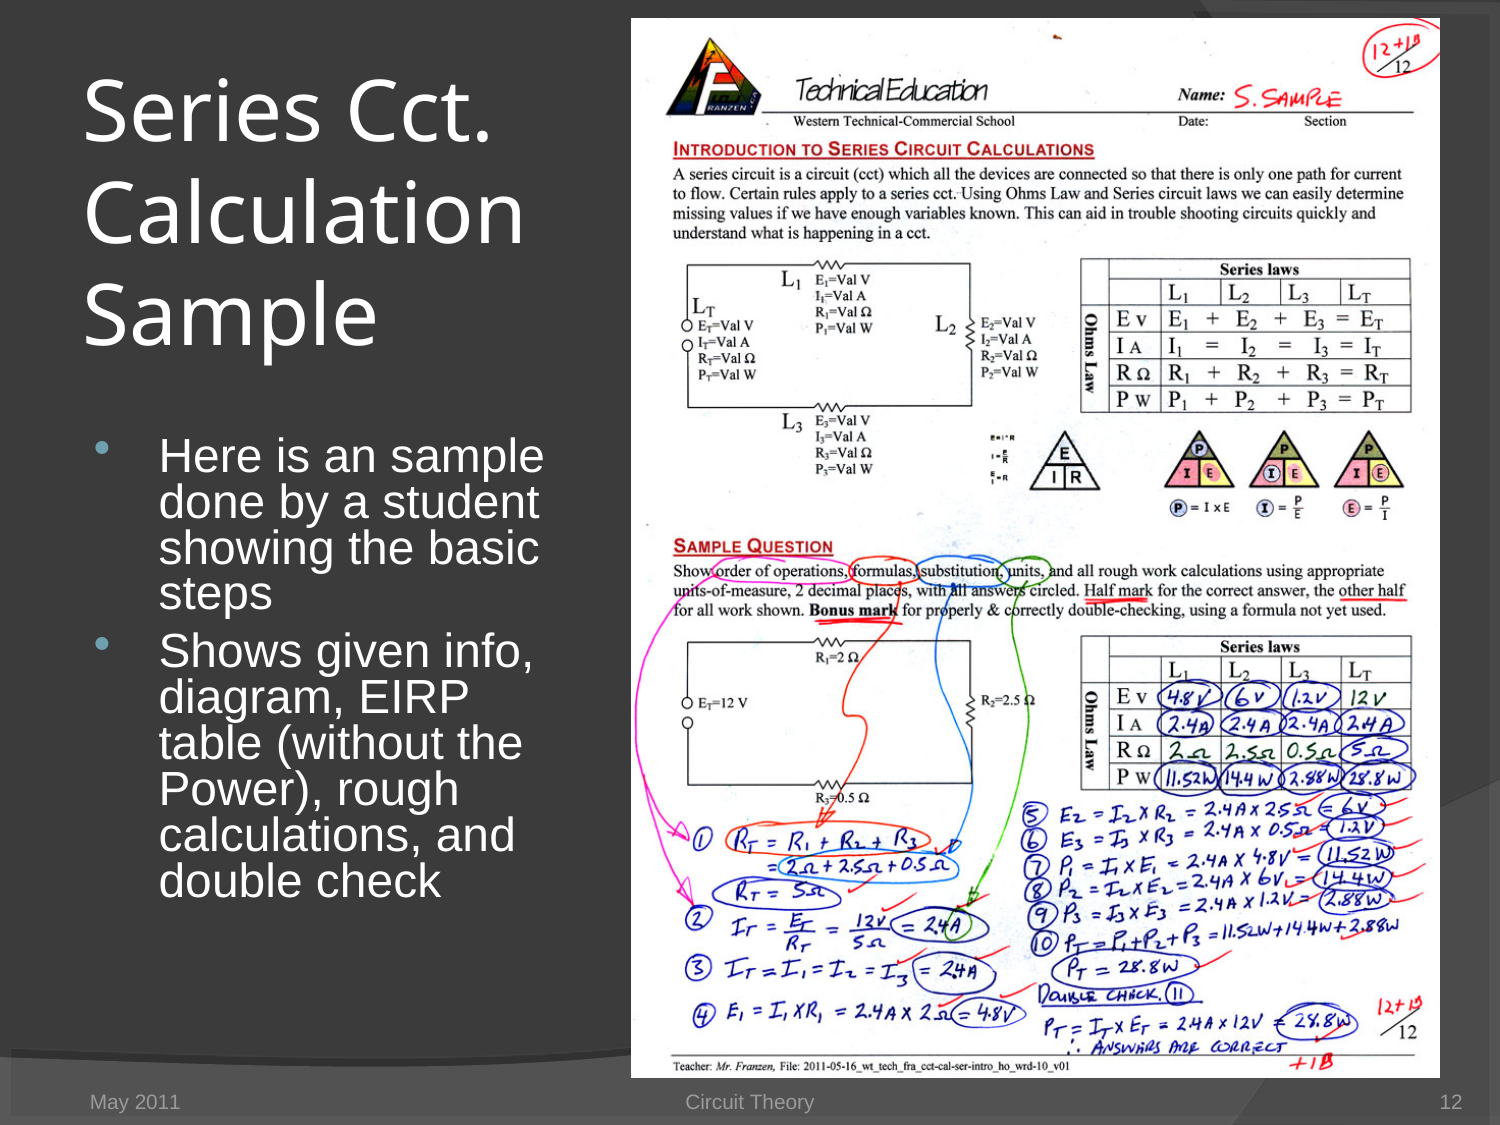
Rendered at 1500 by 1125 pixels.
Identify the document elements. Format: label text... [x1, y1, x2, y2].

text_box Circuit Theory [512, 1053, 988, 1114]
picture [631, 18, 1440, 1078]
text_box <number> [1337, 1053, 1463, 1114]
text_box May 2011 [74, 1053, 426, 1114]
list Here is an sample done by a student showing the basic steps Shows given info, diagram, EIRP table (without the Power), rough calculations, and double check [74, 427, 573, 929]
title Series Cct. Calculation Sample [74, 45, 561, 374]
